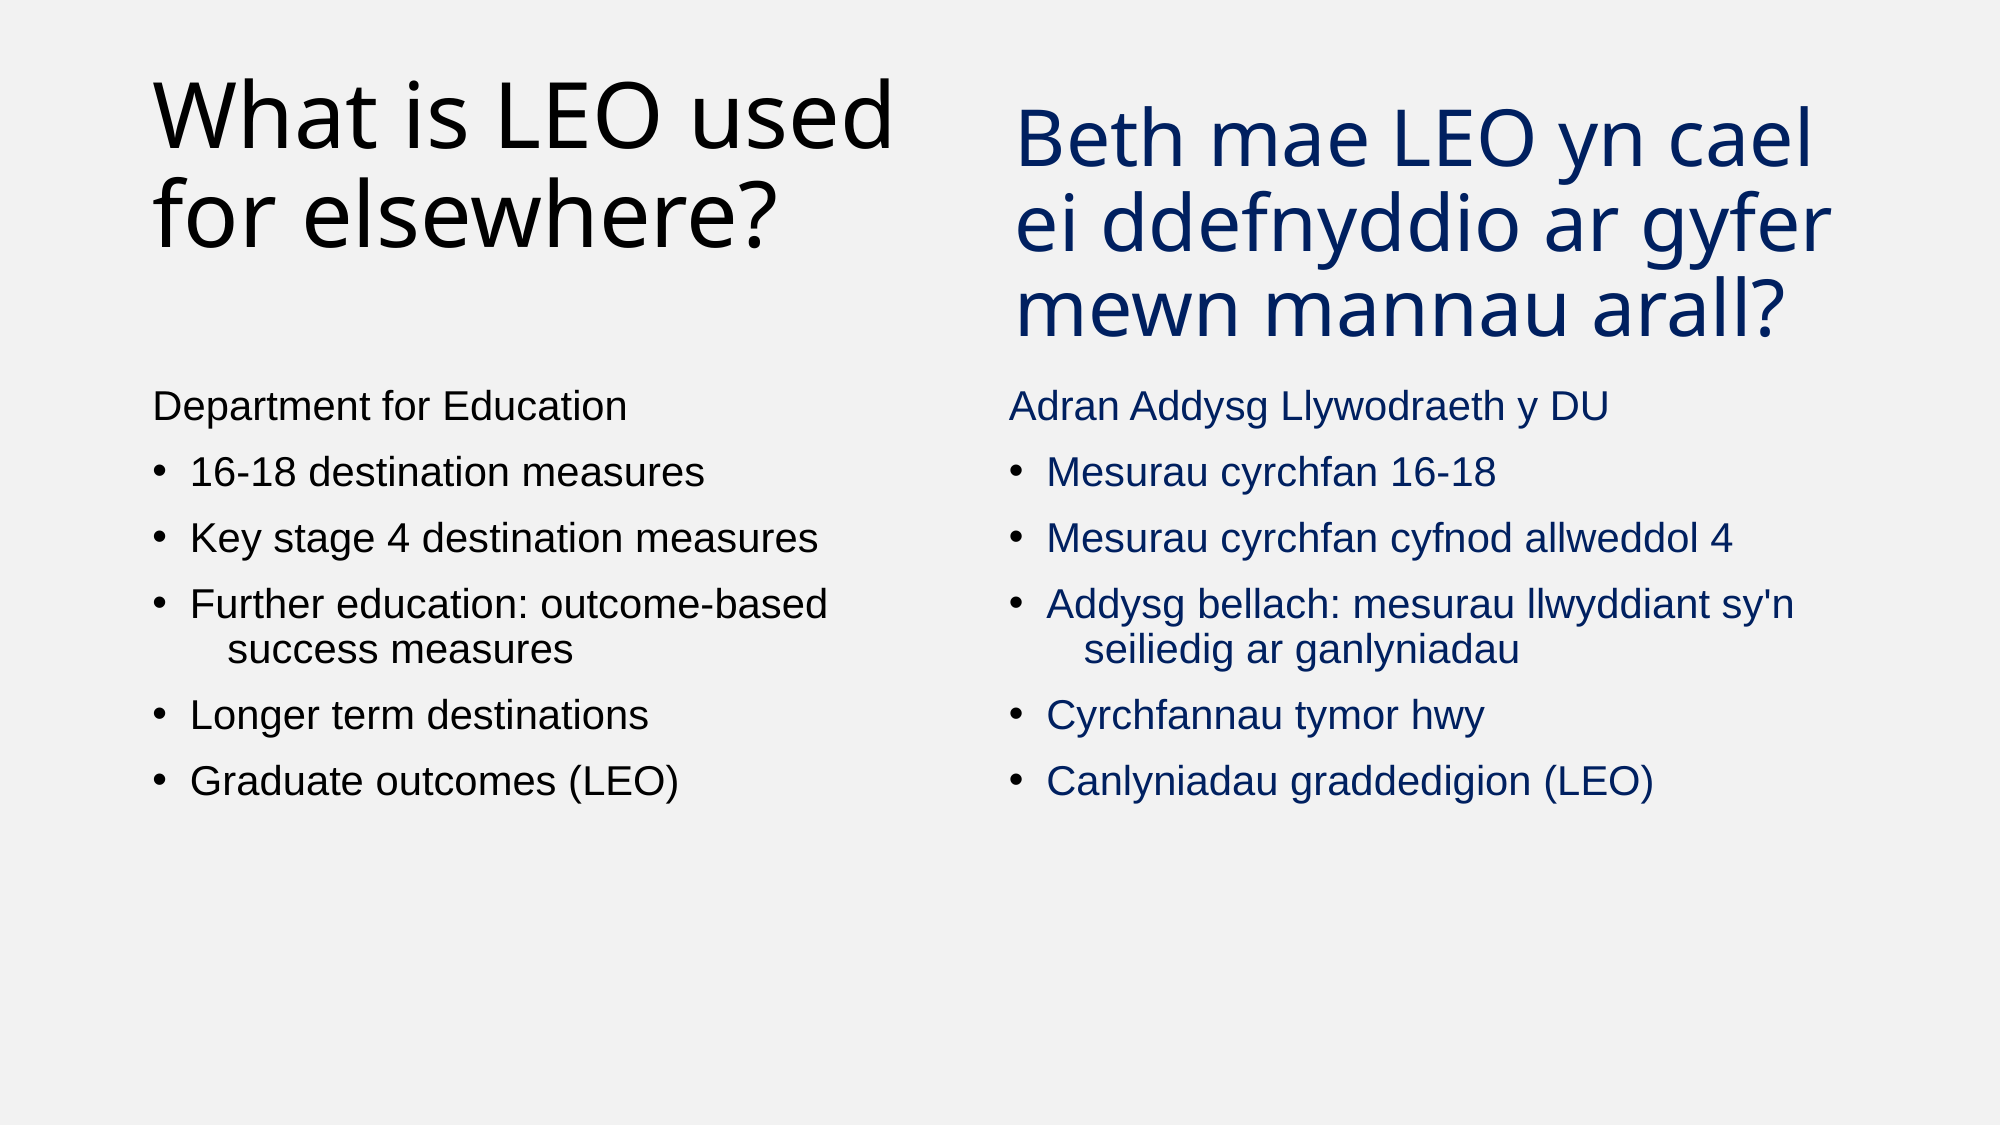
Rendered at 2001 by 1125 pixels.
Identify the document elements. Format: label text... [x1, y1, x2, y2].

text_box Adran Addysg Llywodraeth y DU Mesurau cyrchfan 16-18 Mesurau cyrchfan cyfnod allweddol 4 Addysg bellach: mesurau llwyddiant sy'n seiliedig ar ganlyniadau Cyrchfannau tymor hwy Canlyniadau graddedigion (LEO) [994, 376, 1851, 1091]
text_box Beth mae LEO yn cael ei ddefnyddio ar gyfer mewn mannau arall? [999, 59, 1857, 392]
list Department for Education 16-18 destination measures Key stage 4 destination measures Further education: outcome-based success measures Longer term destinations Graduate outcomes (LEO) [137, 376, 994, 1091]
title What is LEO used for elsewhere? [137, 59, 994, 278]
